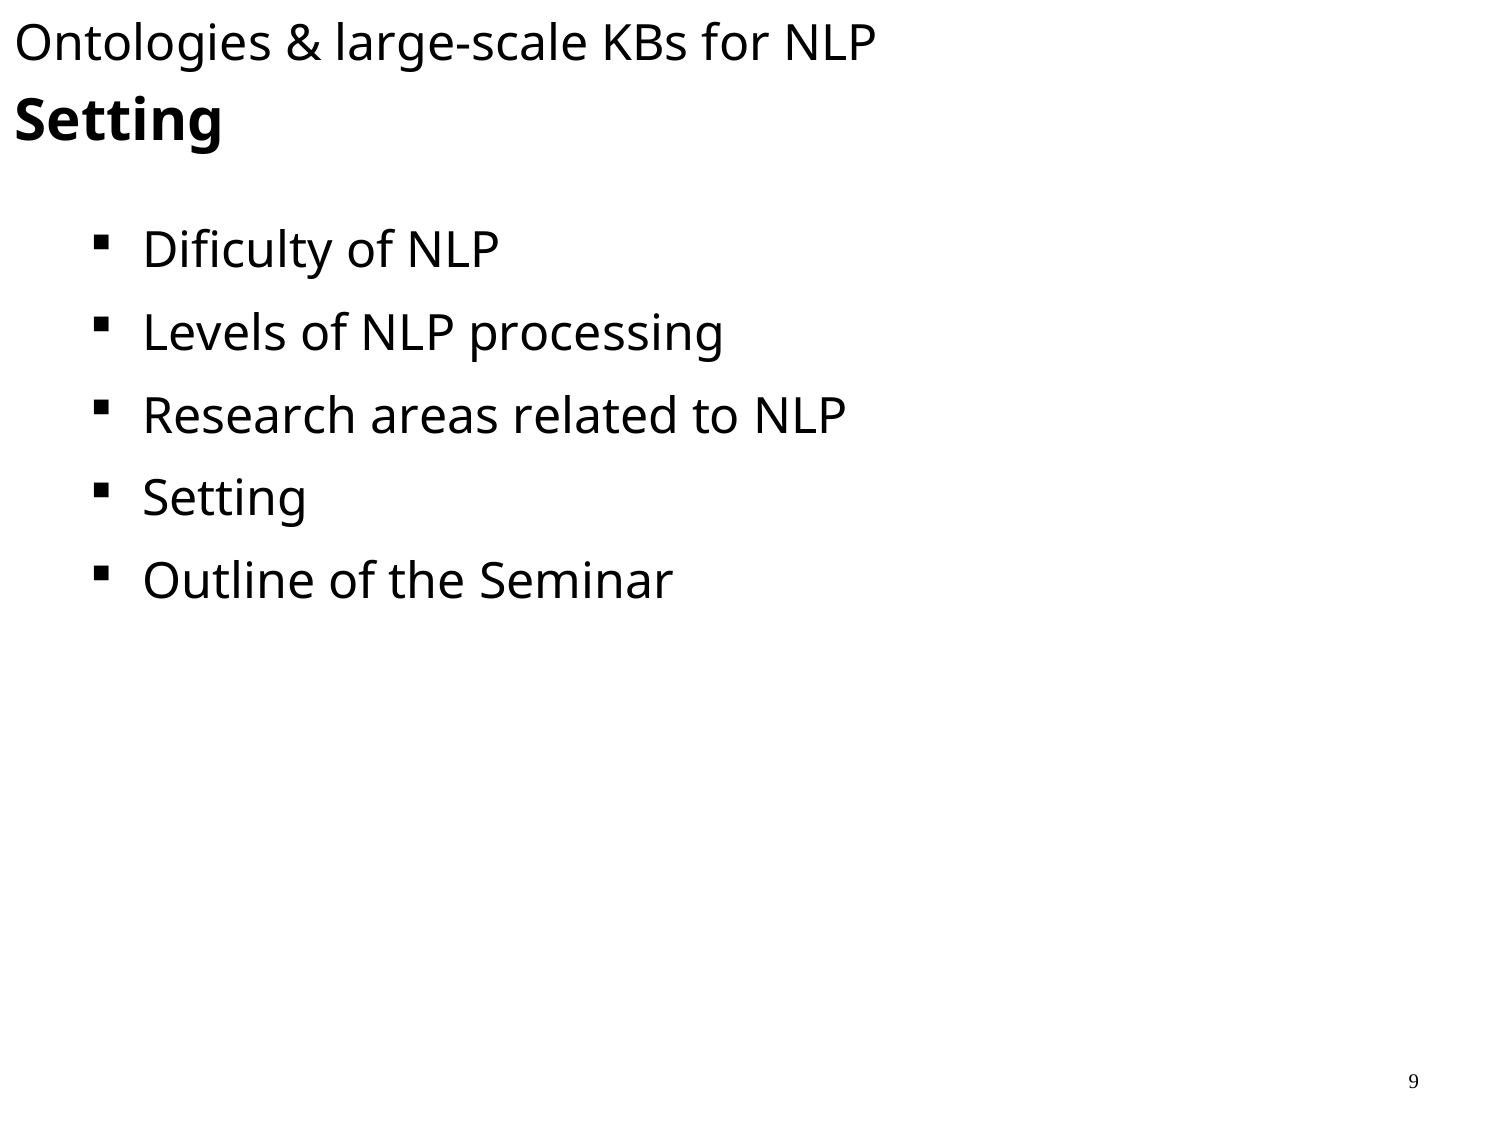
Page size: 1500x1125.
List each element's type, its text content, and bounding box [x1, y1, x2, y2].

title Ontologies & large-scale KBs for NLP Setting [0, 0, 1500, 156]
list Dificulty of NLP Levels of NLP processing Research areas related to NLP Setting Outline of the Seminar [75, 156, 1438, 1001]
